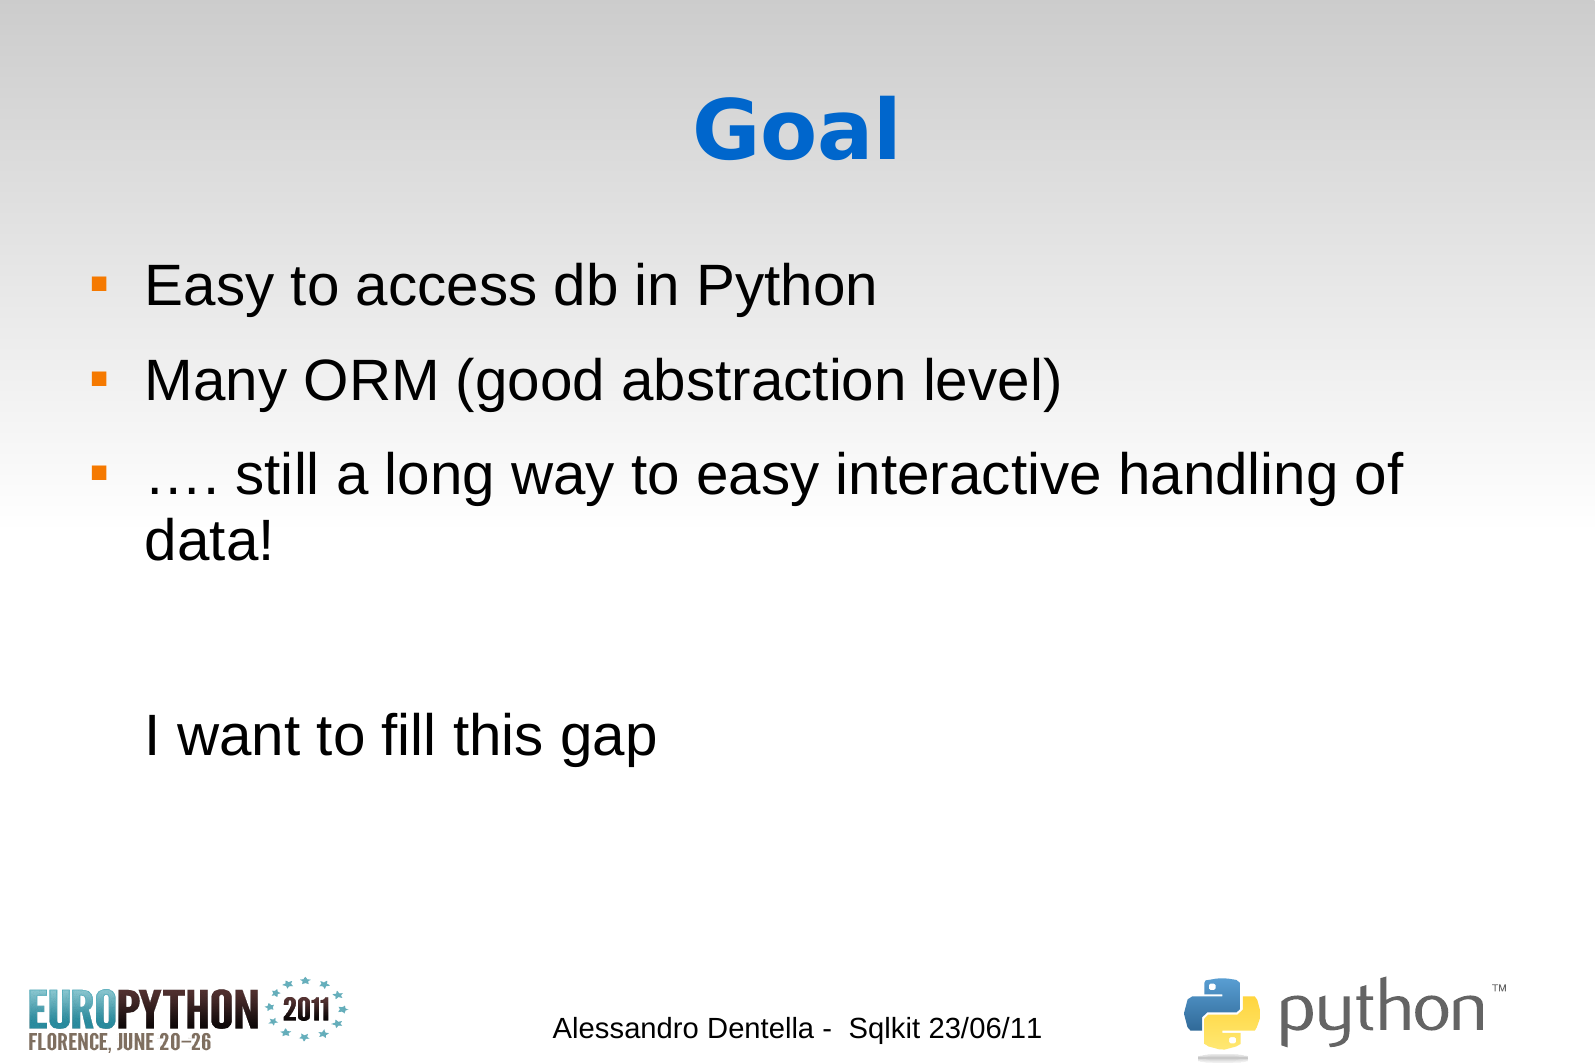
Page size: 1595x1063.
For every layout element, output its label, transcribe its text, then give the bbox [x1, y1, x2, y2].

picture [29, 974, 355, 1058]
title Goal [79, 49, 1515, 213]
list Easy to access db in Python Many ORM (good abstraction level) …. still a long way to easy interactive handling of data! I want to fill this gap [74, 253, 1510, 940]
